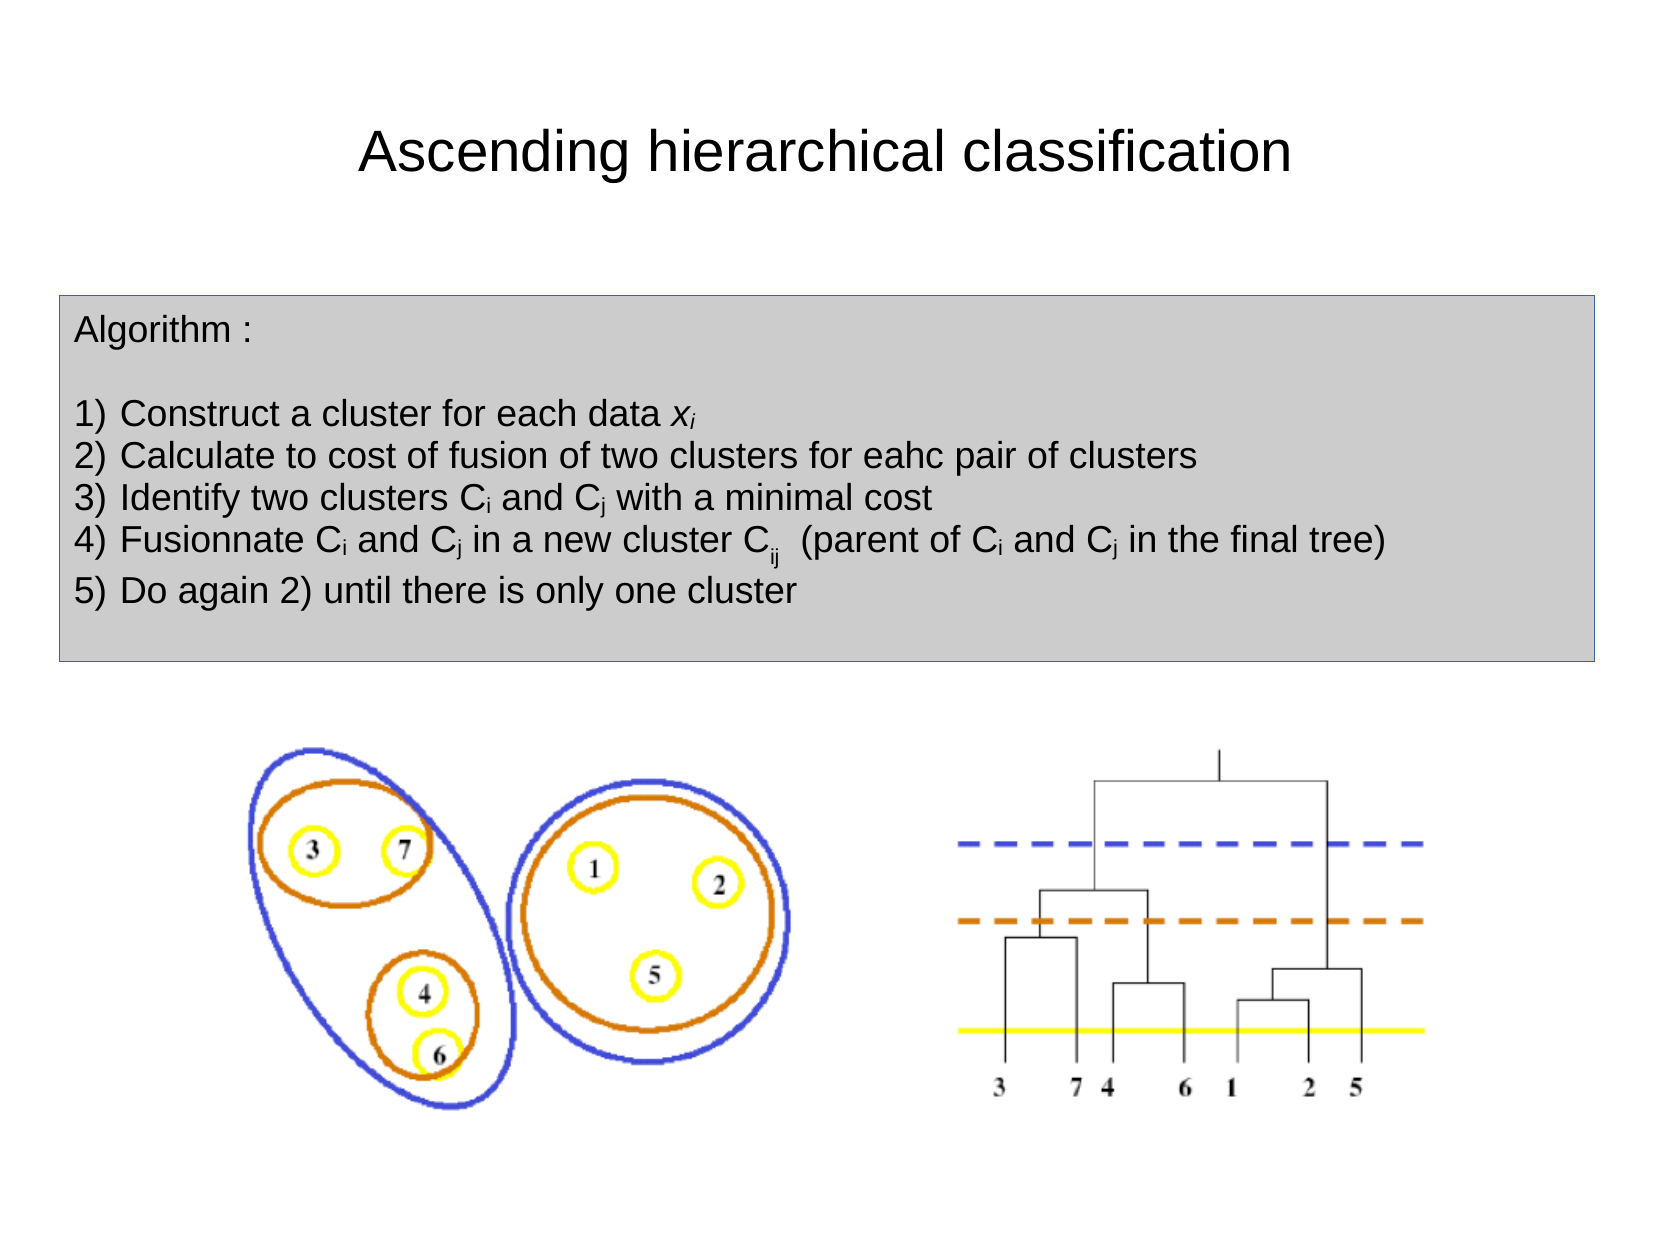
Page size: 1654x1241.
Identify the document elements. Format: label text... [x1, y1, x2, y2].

title Ascending hierarchical classification [0, 90, 1654, 213]
picture [225, 732, 1441, 1114]
text_box [59, 295, 1595, 301]
text_box Algorithm : Construct a cluster for each data xi Calculate to cost of fusion of two clusters for eahc pair of clusters Identify two clusters Ci and Cj with a minimal cost Fusionnate Ci and Cj in a new cluster Cij (parent of Ci and Cj in the final tree) Do again 2) until there is only one cluster [59, 301, 1607, 1182]
